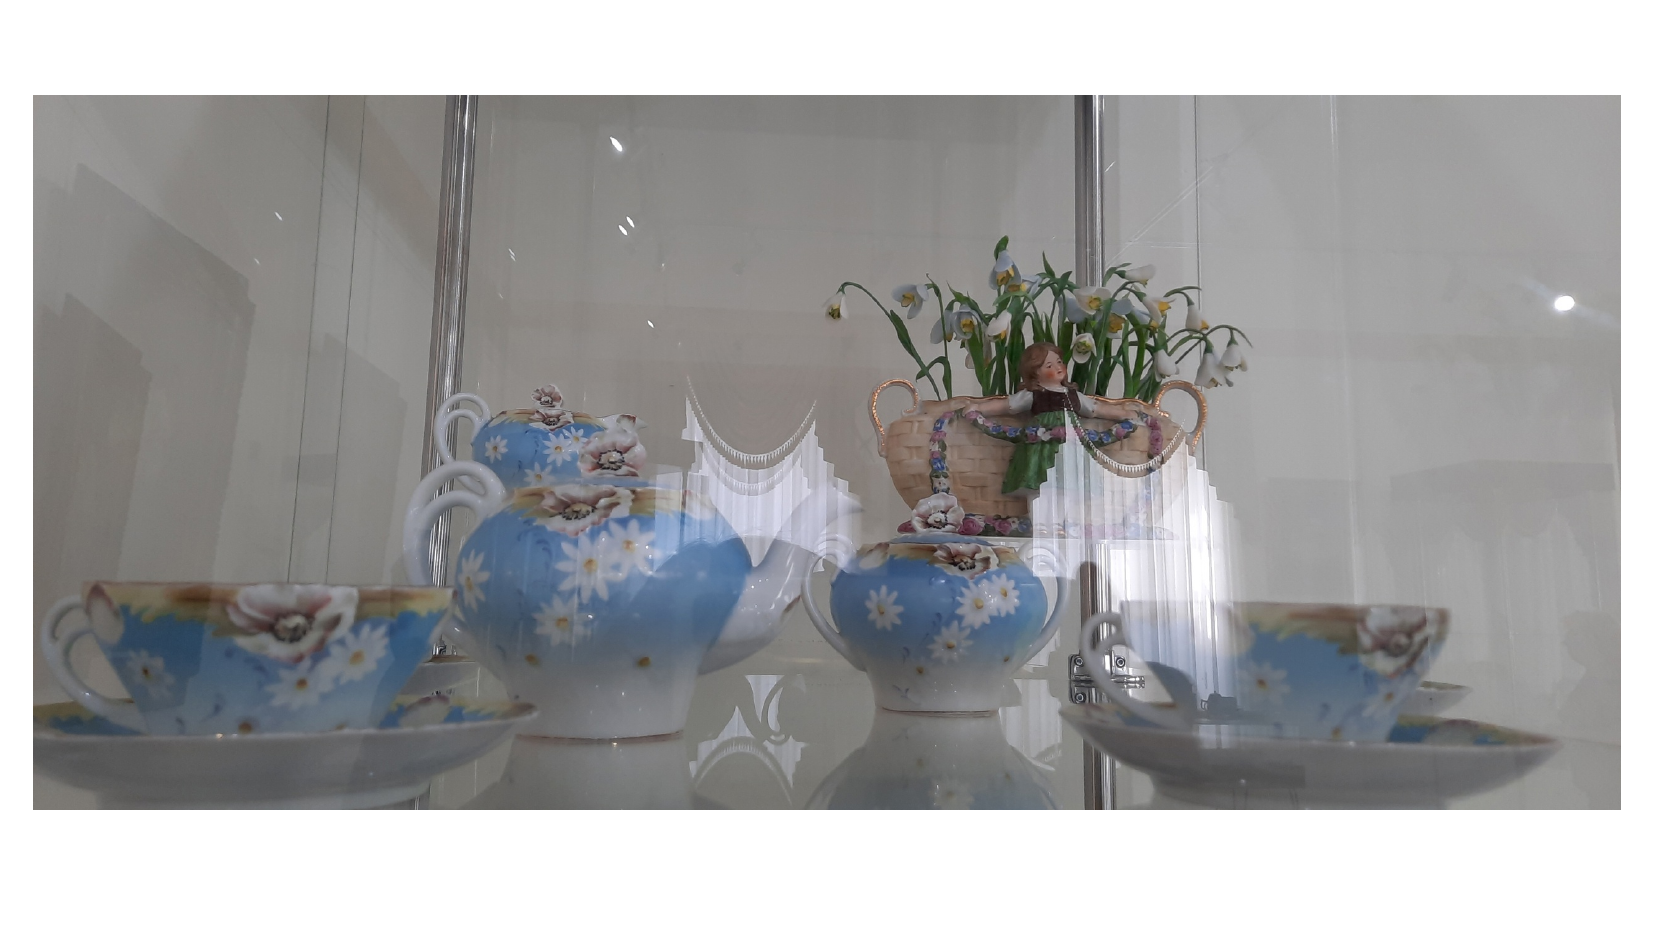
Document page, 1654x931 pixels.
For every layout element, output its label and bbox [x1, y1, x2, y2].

picture [33, 95, 1621, 811]
